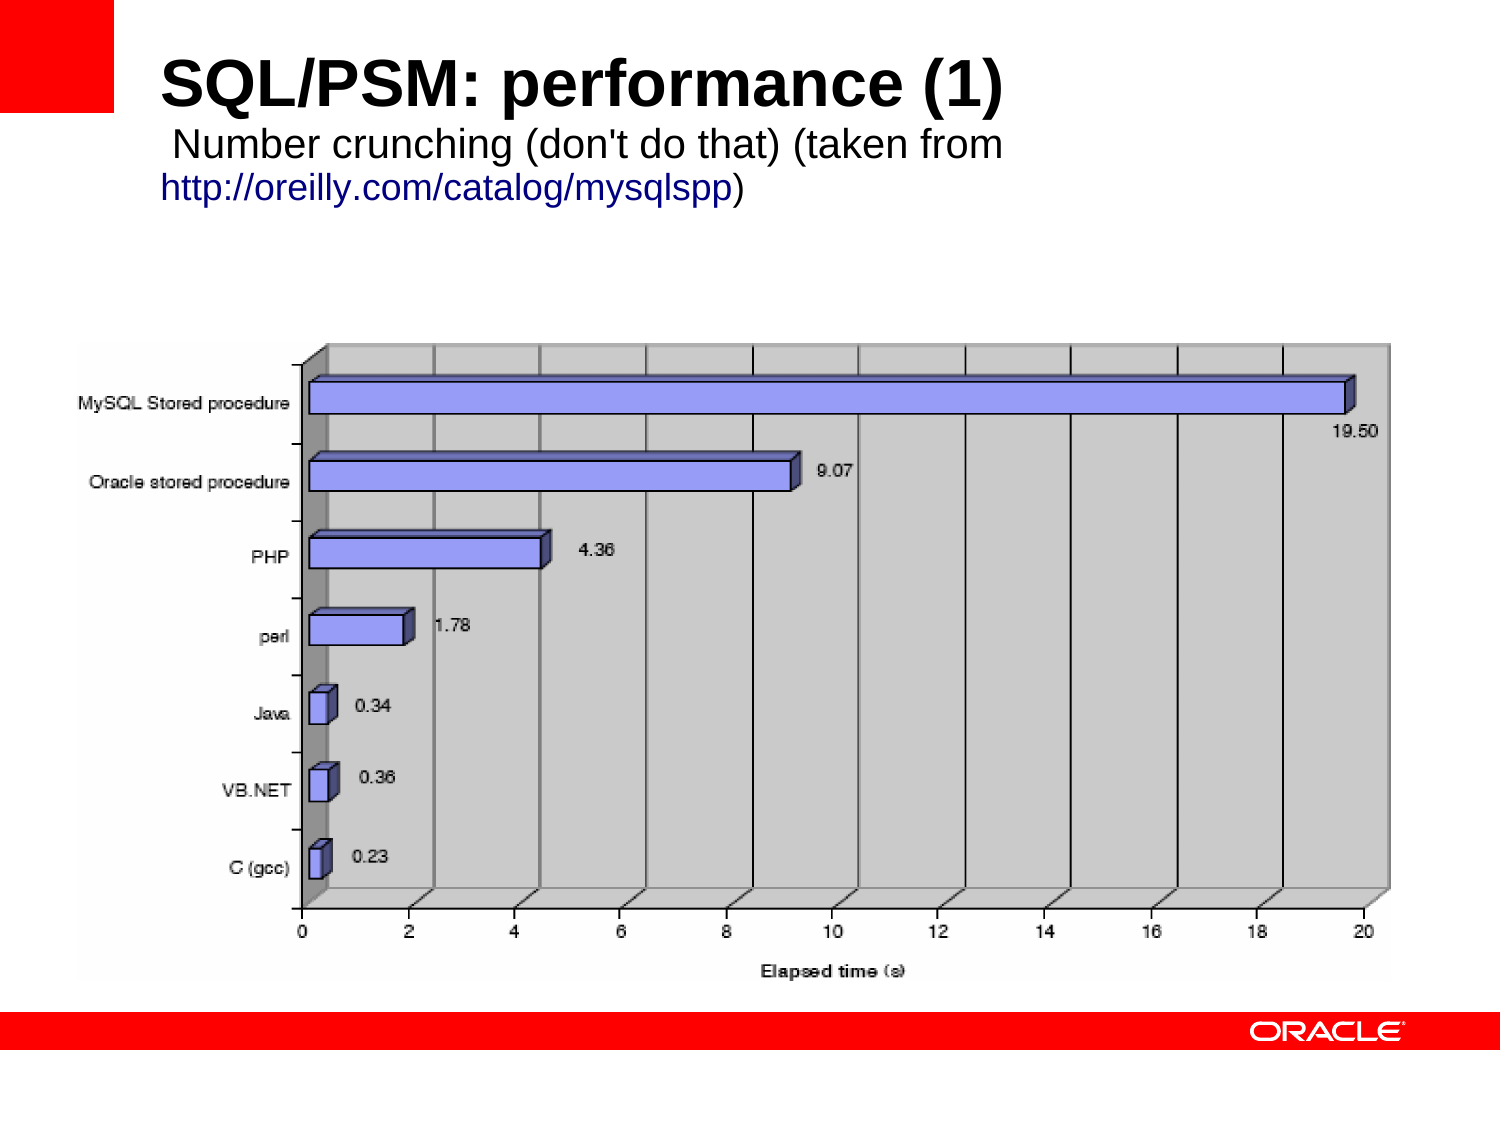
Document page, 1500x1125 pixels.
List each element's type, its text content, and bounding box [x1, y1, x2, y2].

picture [0, 1012, 1500, 1050]
picture [0, 0, 114, 113]
title SQL/PSM: performance (1) Number crunching (don't do that) (taken from http://oreilly.com/catalog/mysqlspp) [145, 37, 1390, 217]
picture [77, 343, 1391, 981]
